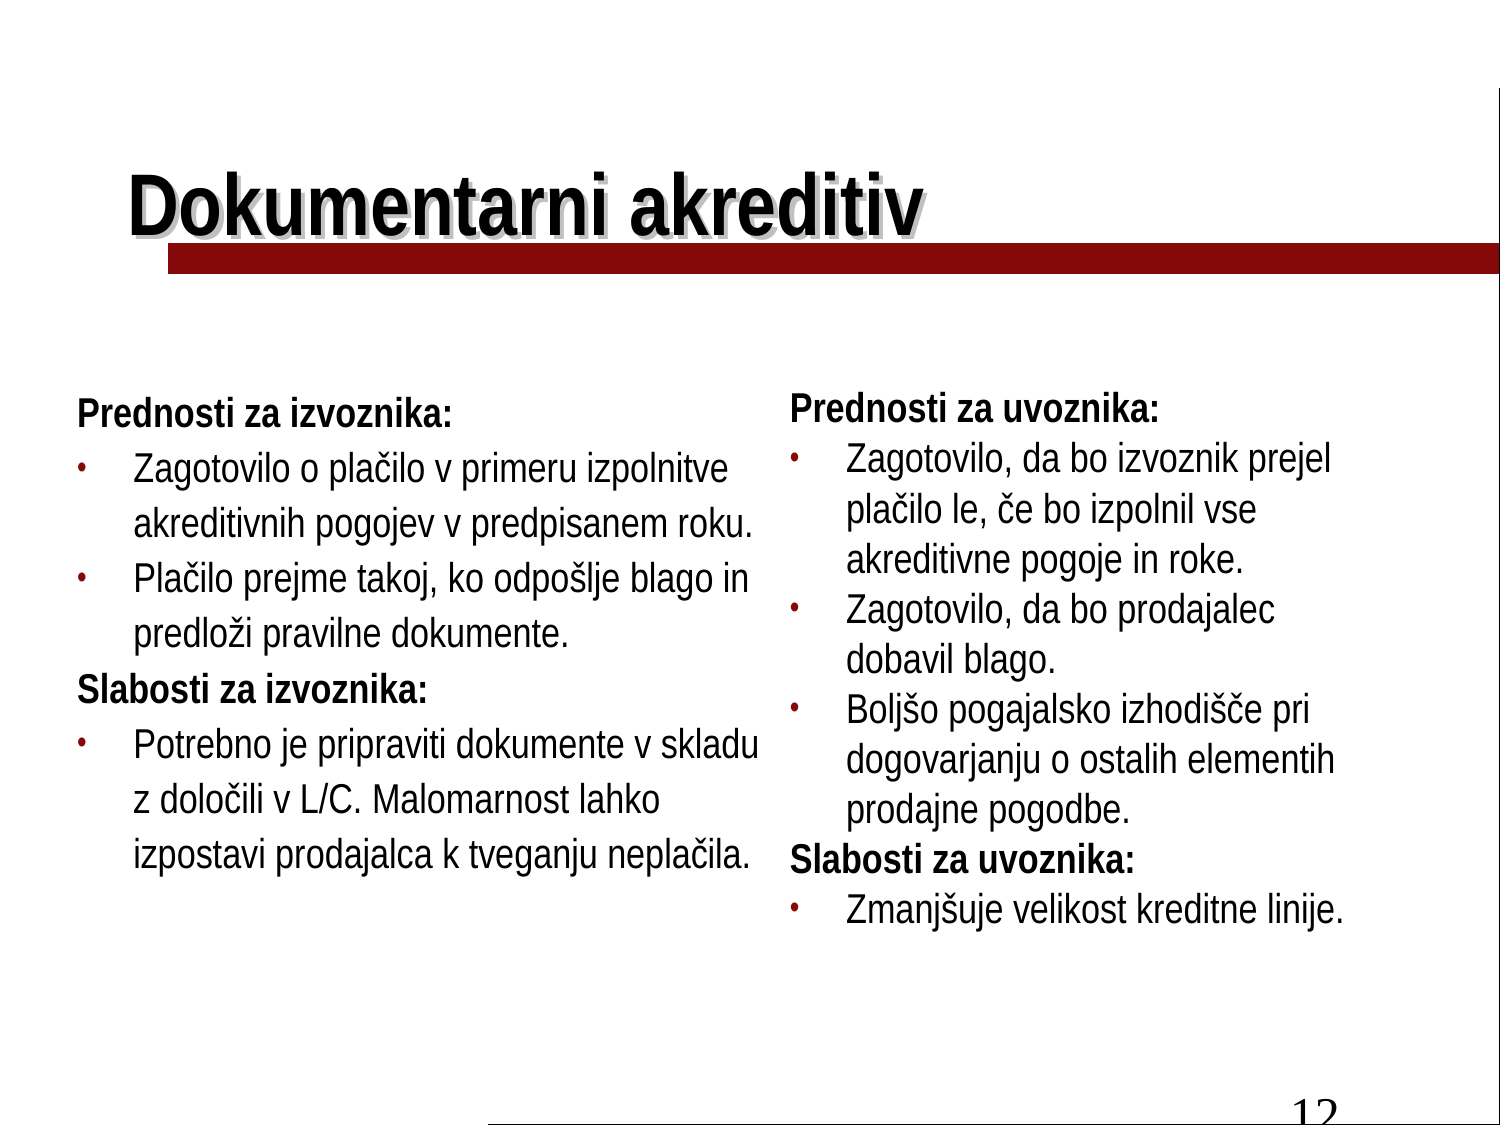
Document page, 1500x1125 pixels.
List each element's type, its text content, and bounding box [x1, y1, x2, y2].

list Prednosti za izvoznika: Zagotovilo o plačilo v primeru izpolnitve akreditivnih pogojev v predpisanem roku. Plačilo prejme takoj, ko odpošlje blago in predloži pravilne dokumente. Slabosti za izvoznika: Potrebno je pripraviti dokumente v skladu z določili v L/C. Malomarnost lahko izpostavi prodajalca k tveganju neplačila. [62, 373, 775, 1049]
title Dokumentarni akreditiv [112, 125, 1388, 276]
list Prednosti za uvoznika: Zagotovilo, da bo izvoznik prejel plačilo le, če bo izpolnil vse akreditivne pogoje in roke. Zagotovilo, da bo prodajalec dobavil blago. Boljšo pogajalsko izhodišče pri dogovarjanju o ostalih elementih prodajne pogodbe. Slabosti za uvoznika: Zmanjšuje velikost kreditne linije. [775, 373, 1401, 1049]
